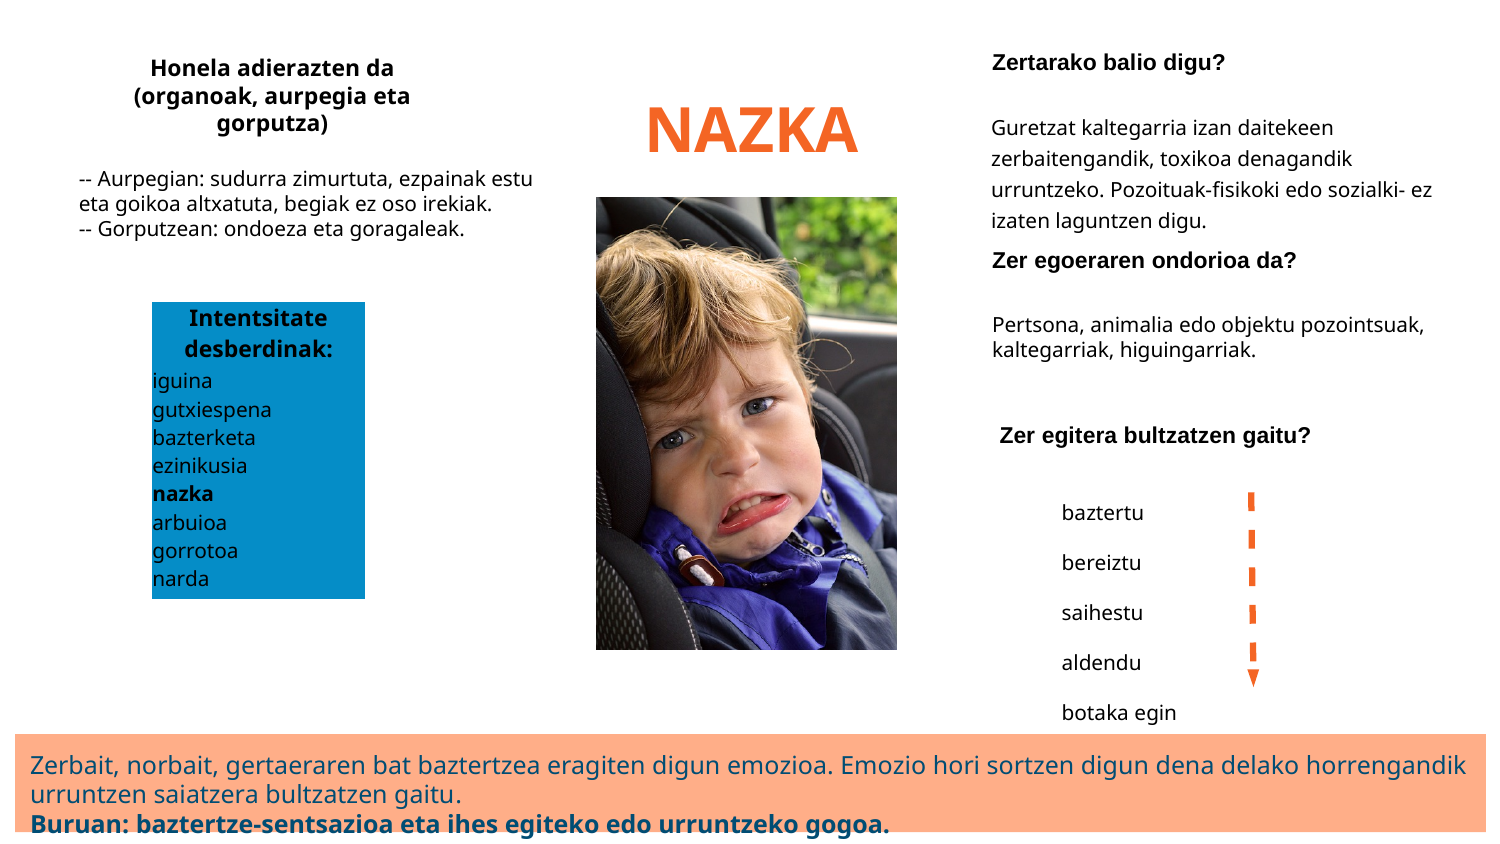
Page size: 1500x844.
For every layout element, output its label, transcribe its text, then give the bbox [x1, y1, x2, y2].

table_cell iguina gutxiespena bazterketa ezinikusia nazka arbuioa gorrotoa narda [152, 366, 365, 599]
text_box Zer egoeraren ondorioa da? [977, 228, 1470, 290]
text_box -- Aurpegian: sudurra zimurtuta, ezpainak estu eta goikoa altxatuta, begiak ez oso irekiak. -- Gorputzean: ondoeza eta goragaleak. [63, 121, 556, 285]
text_box Zerbait, norbait, gertaeraren bat baztertzea eragiten digun emozioa. Emozio hori sortzen digun dena delako horrengandik urruntzen saiatzera bultzatzen gaitu. Buruan: baztertze-sentsazioa eta ihes egiteko edo urruntzeko gogoa. [15, 734, 1486, 833]
text_box Zertarako balio digu? [977, 32, 1470, 83]
picture [596, 197, 897, 650]
text_box Pertsona, animalia edo objektu pozointsuak, kaltegarriak, higuingarriak. [977, 290, 1470, 384]
text_box Guretzat kaltegarria izan daitekeen zerbaitengandik, toxikoa denagandik urruntzeko. Pozoituak-fisikoki edo sozialki- ez izaten laguntzen digu. [976, 93, 1486, 234]
text_box Honela adierazten da (organoak, aurpegia eta gorputza) [63, 38, 482, 121]
title NAZKA [622, 75, 881, 157]
text_box Zer egitera bultzatzen gaitu? [984, 388, 1477, 481]
table_header Intentsitate desberdinak: [152, 302, 365, 366]
text_box baztertu bereiztu saihestu aldendu botaka egin [1046, 484, 1252, 706]
